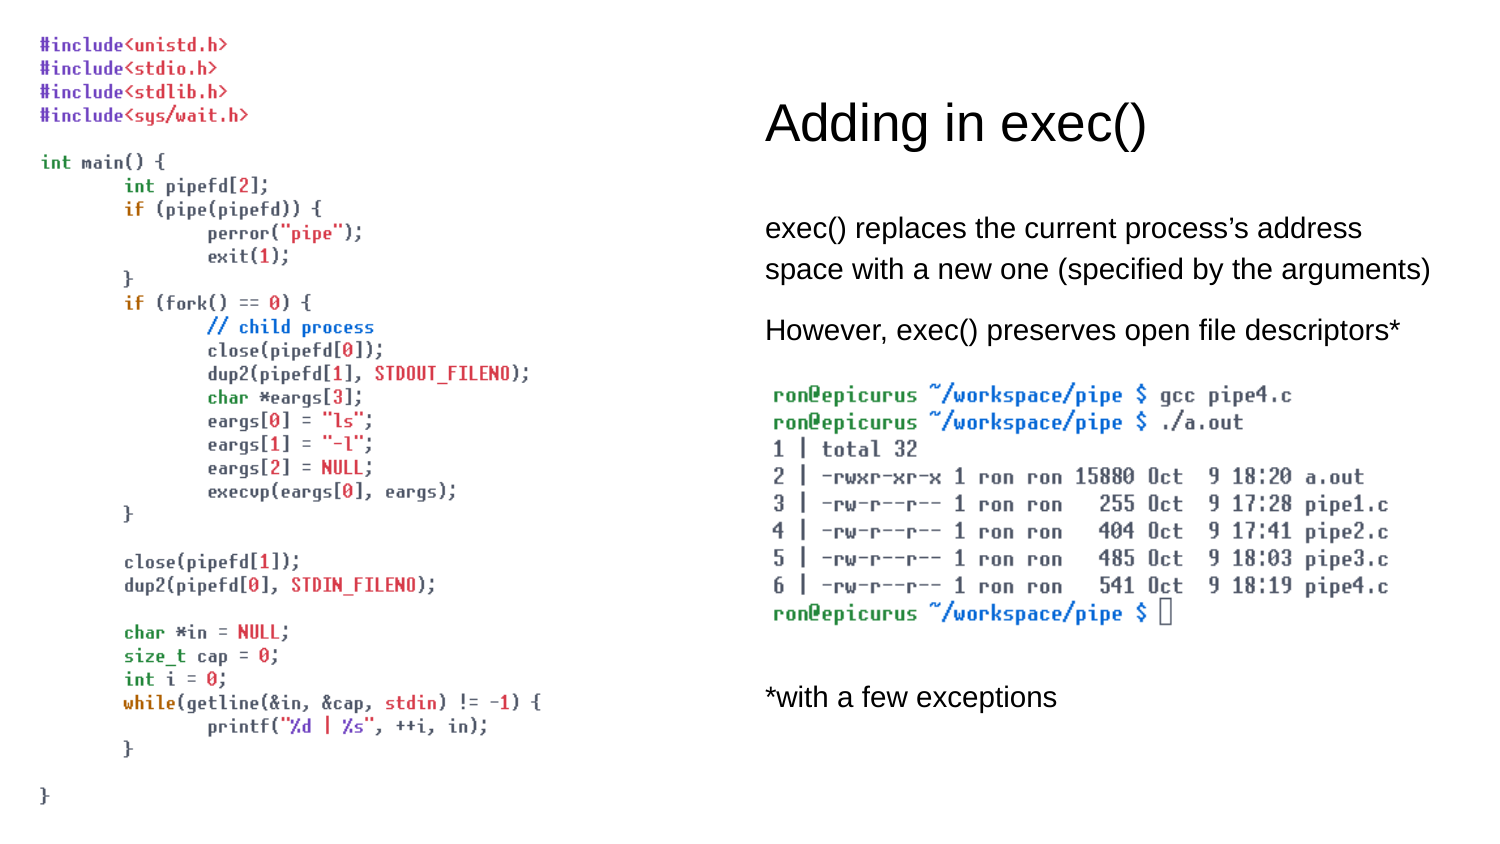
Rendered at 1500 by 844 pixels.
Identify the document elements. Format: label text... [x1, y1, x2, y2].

list exec() replaces the current process’s address space with a new one (specified by the arguments) However, exec() preserves open file descriptors* *with a few exceptions [750, 189, 1449, 750]
picture [30, 24, 591, 819]
title Adding in exec() [750, 72, 1449, 167]
picture [764, 378, 1434, 642]
